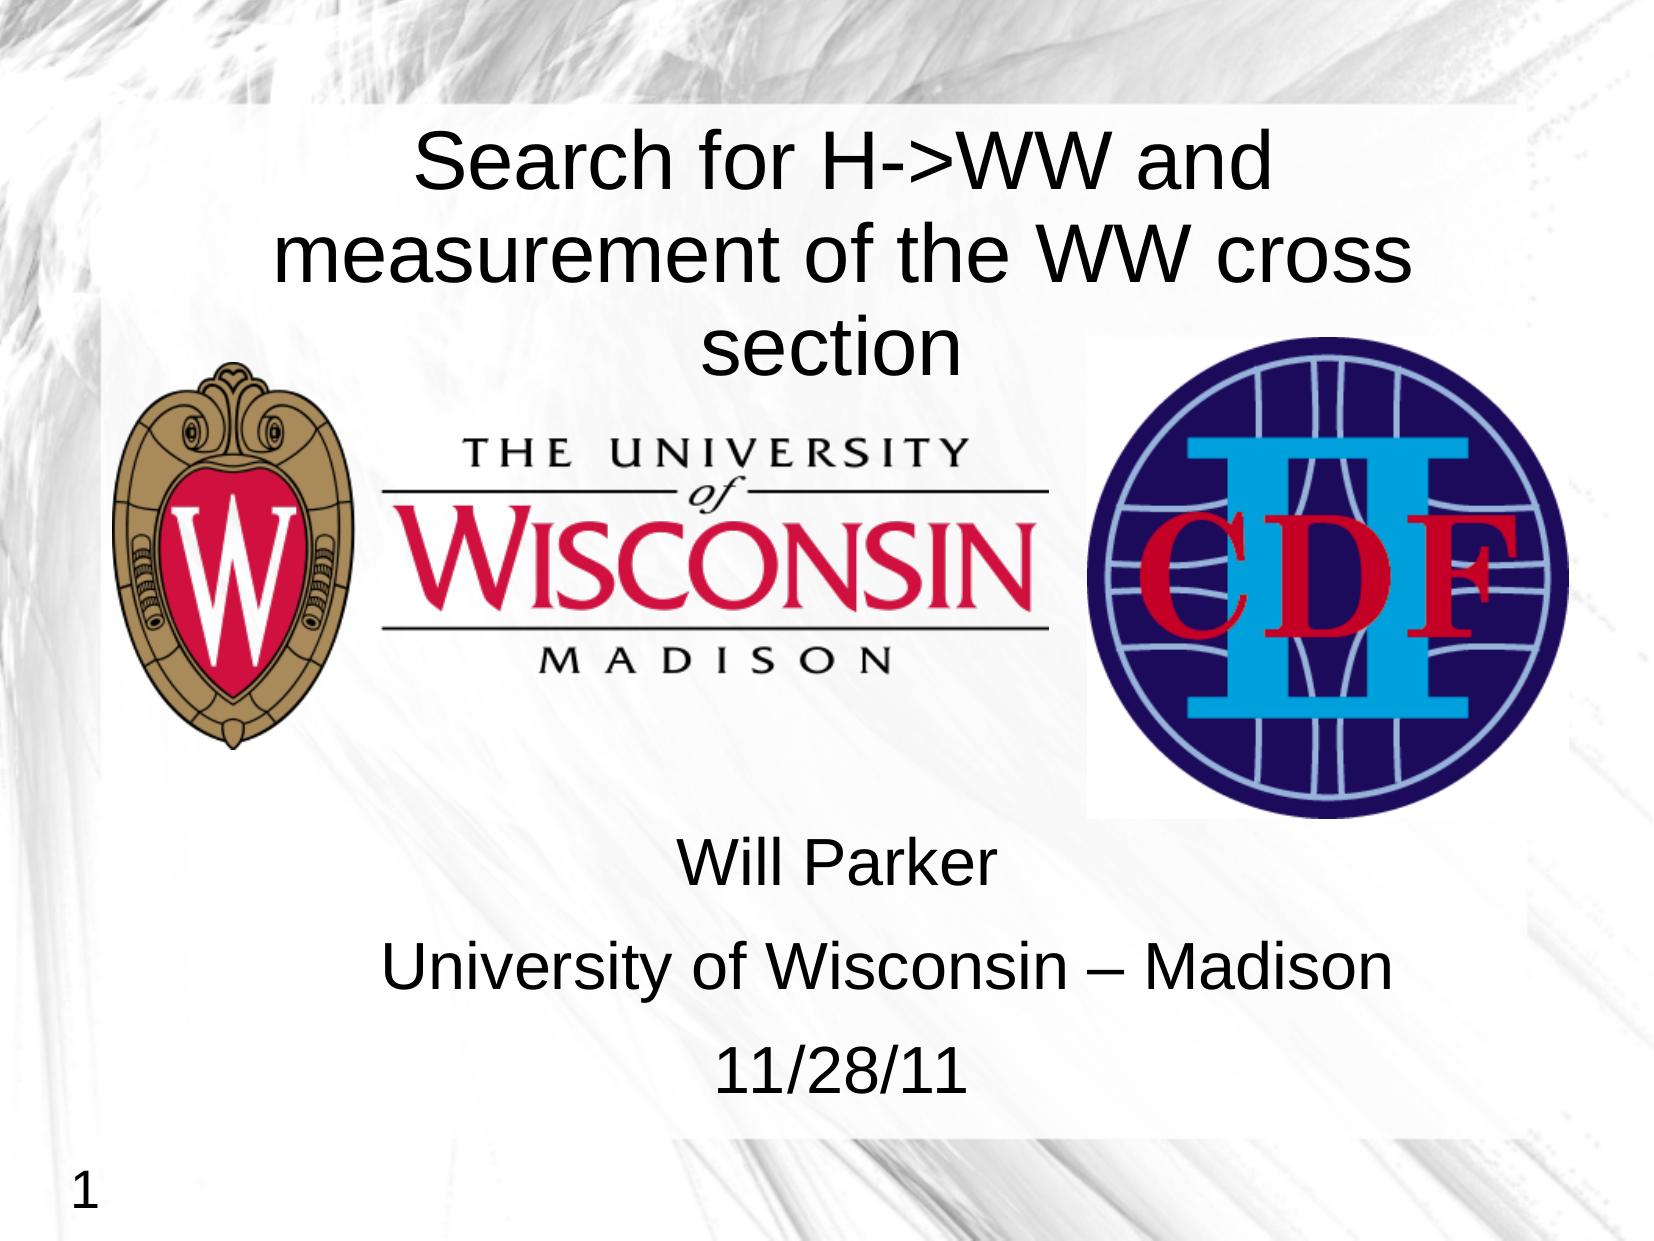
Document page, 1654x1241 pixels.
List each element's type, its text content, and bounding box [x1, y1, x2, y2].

picture [0, 0, 1654, 1241]
list 1 [0, 1159, 151, 1241]
title Search for H->WW and measurement of the WW cross section [187, 94, 1501, 413]
list Will Parker University of Wisconsin – Madison 11/28/11 [309, 825, 1463, 1213]
